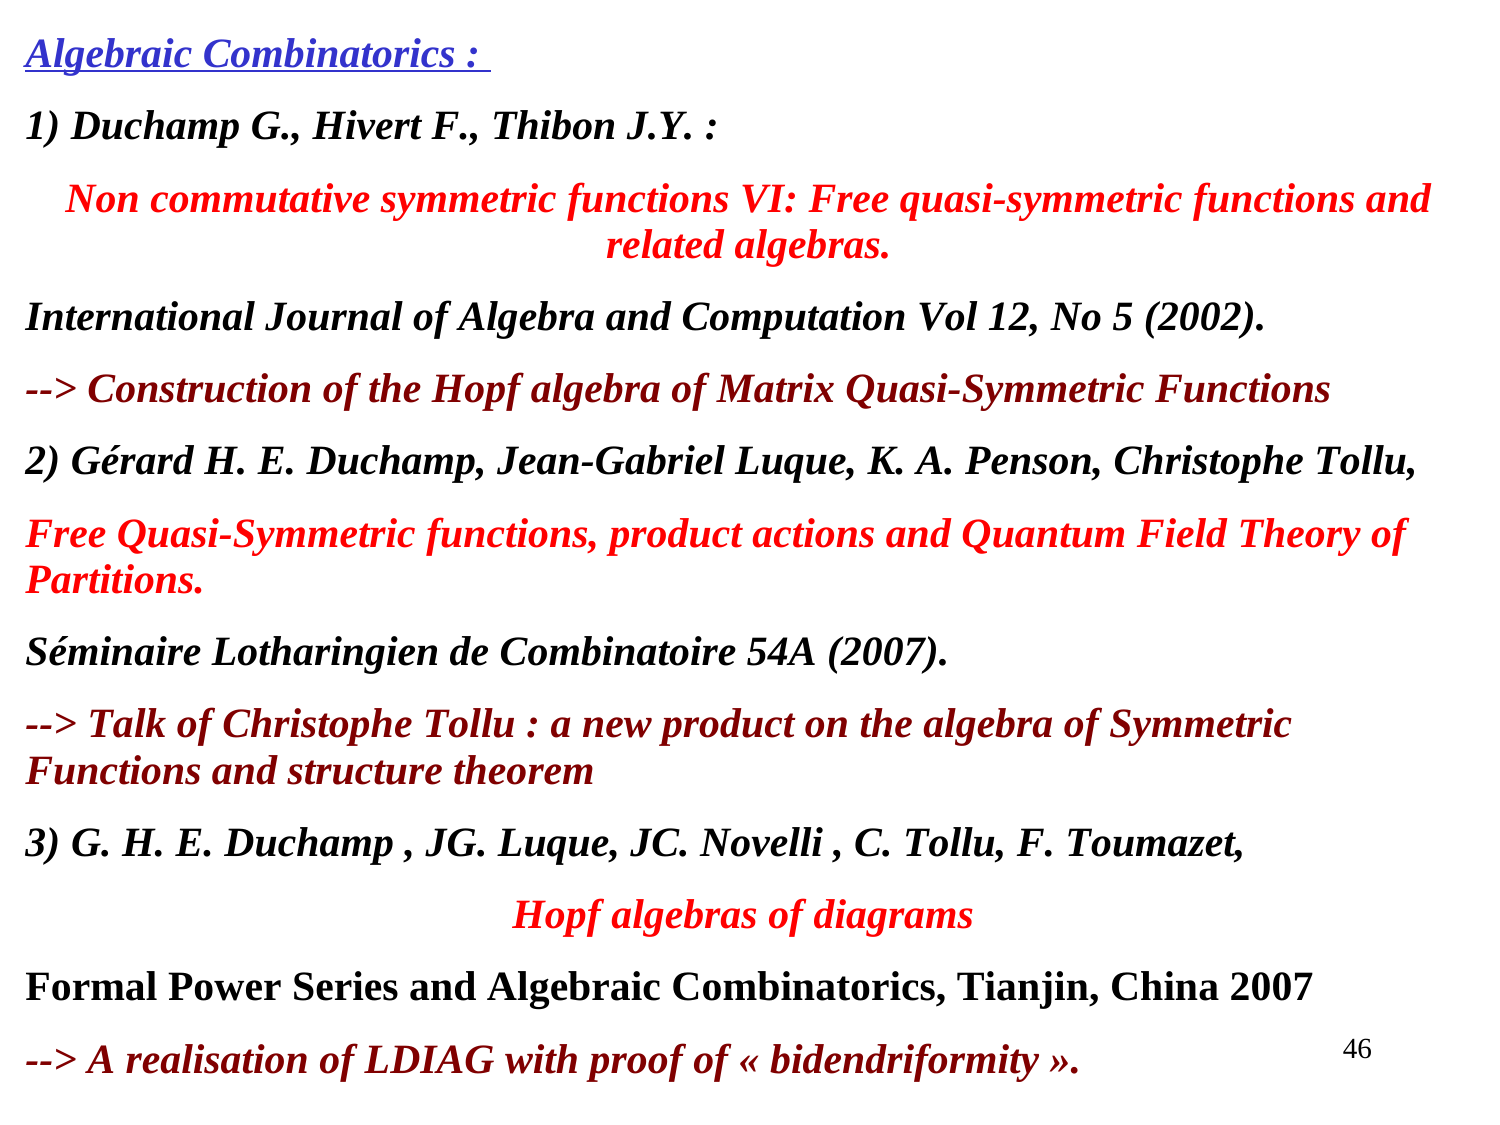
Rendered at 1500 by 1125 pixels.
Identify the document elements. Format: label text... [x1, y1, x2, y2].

text_box Algebraic Combinatorics : 1) Duchamp G., Hivert F., Thibon J.Y. : Non commutative symmetric functions VI: Free quasi-symmetric functions and related algebras. International Journal of Algebra and Computation Vol 12, No 5 (2002). --> Construction of the Hopf algebra of Matrix Quasi-Symmetric Functions 2) Gérard H. E. Duchamp, Jean-Gabriel Luque, K. A. Penson, Christophe Tollu, Free Quasi-Symmetric functions, product actions and Quantum Field Theory of Partitions. Séminaire Lotharingien de Combinatoire 54A (2007). --> Talk of Christophe Tollu : a new product on the algebra of Symmetric Functions and structure theorem 3) G. H. E. Duchamp , J­G. Luque, J­C. Novelli , C. Tollu, F. Toumazet, Hopf algebras of diagrams Formal Power Series and Algebraic Combinatorics, Tianjin, China 2007 --> A realisation of LDIAG with proof of « bidendriformity ». [10, 22, 1487, 1099]
